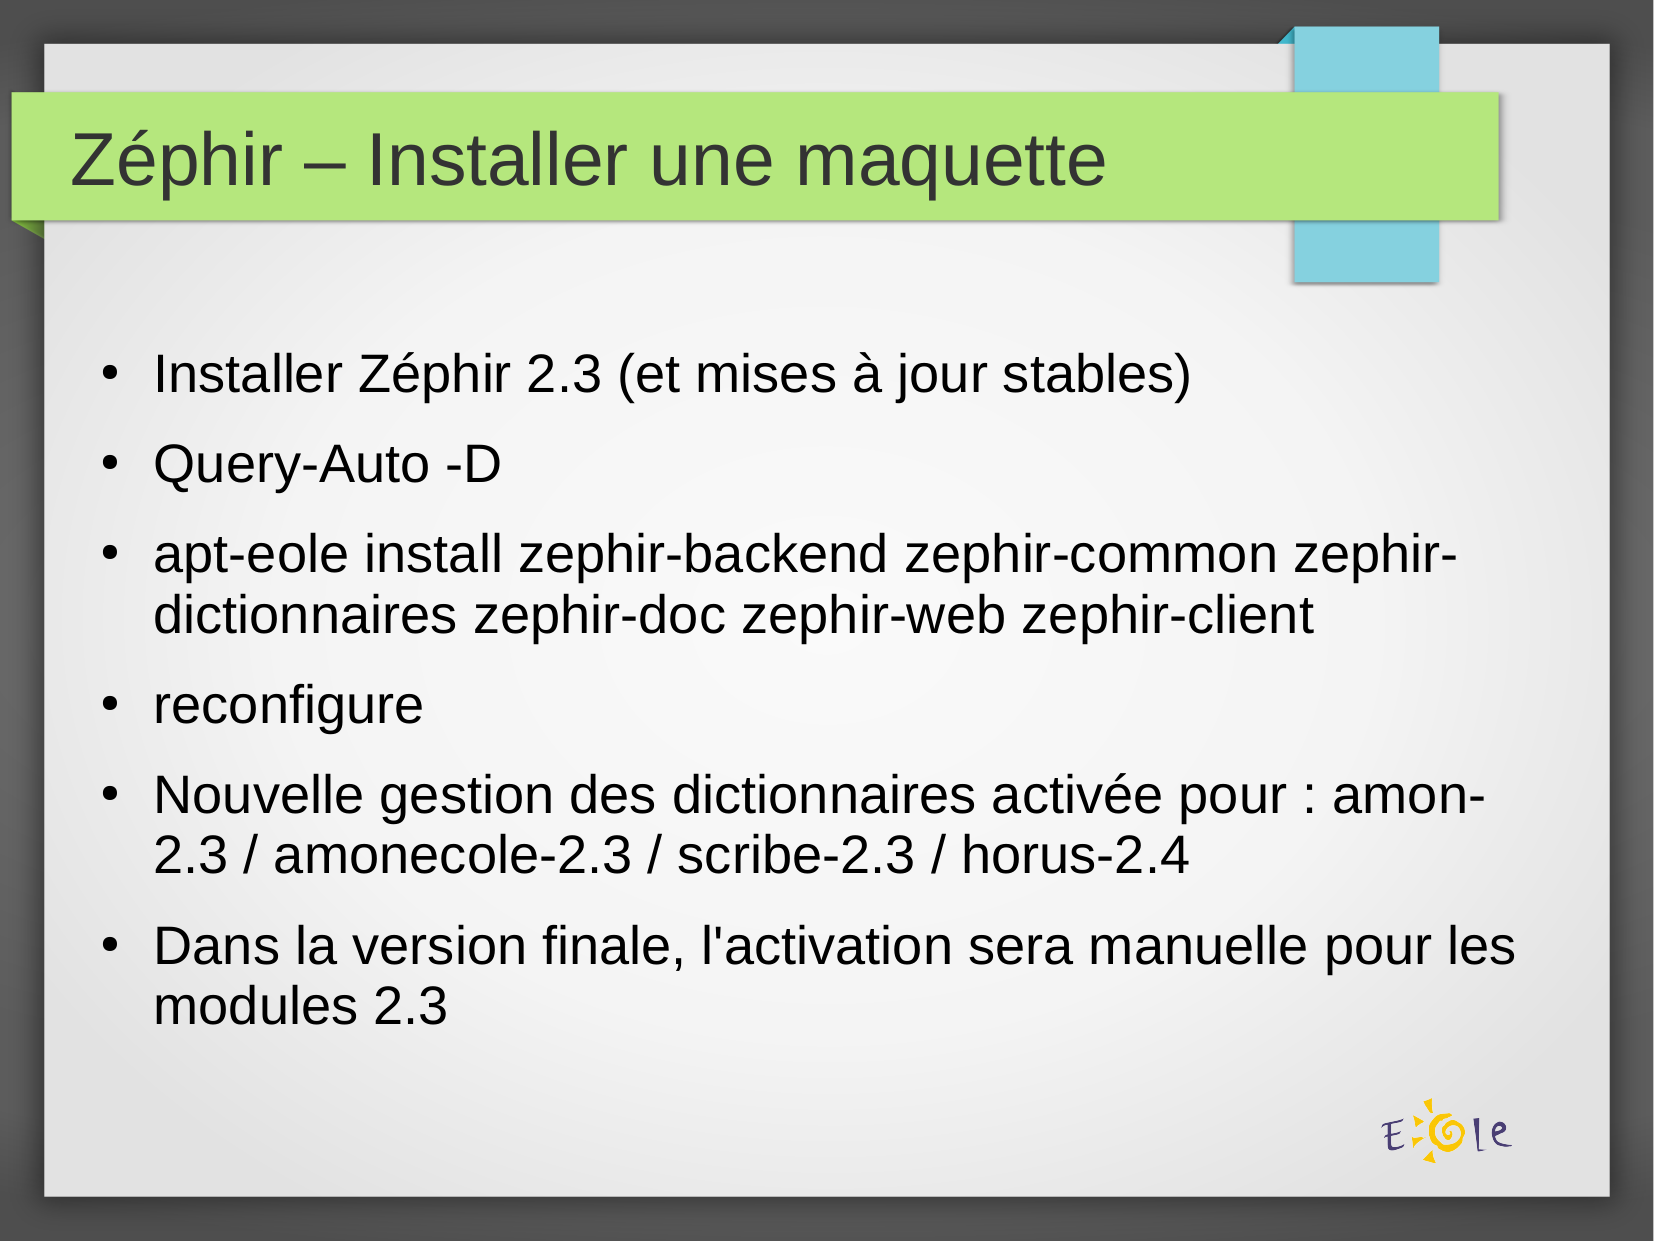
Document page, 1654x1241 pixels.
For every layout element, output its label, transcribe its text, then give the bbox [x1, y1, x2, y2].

picture [0, 0, 1654, 1241]
list Installer Zéphir 2.3 (et mises à jour stables) Query-Auto -D apt-eole install zephir-backend zephir-common zephir-dictionnaires zephir-doc zephir-web zephir-client reconfigure Nouvelle gestion des dictionnaires activée pour : amon-2.3 / amonecole-2.3 / scribe-2.3 / horus-2.4 Dans la version finale, l'activation sera manuelle pour les modules 2.3 [82, 343, 1538, 1063]
title Zéphir – Installer une maquette [70, 106, 1229, 213]
